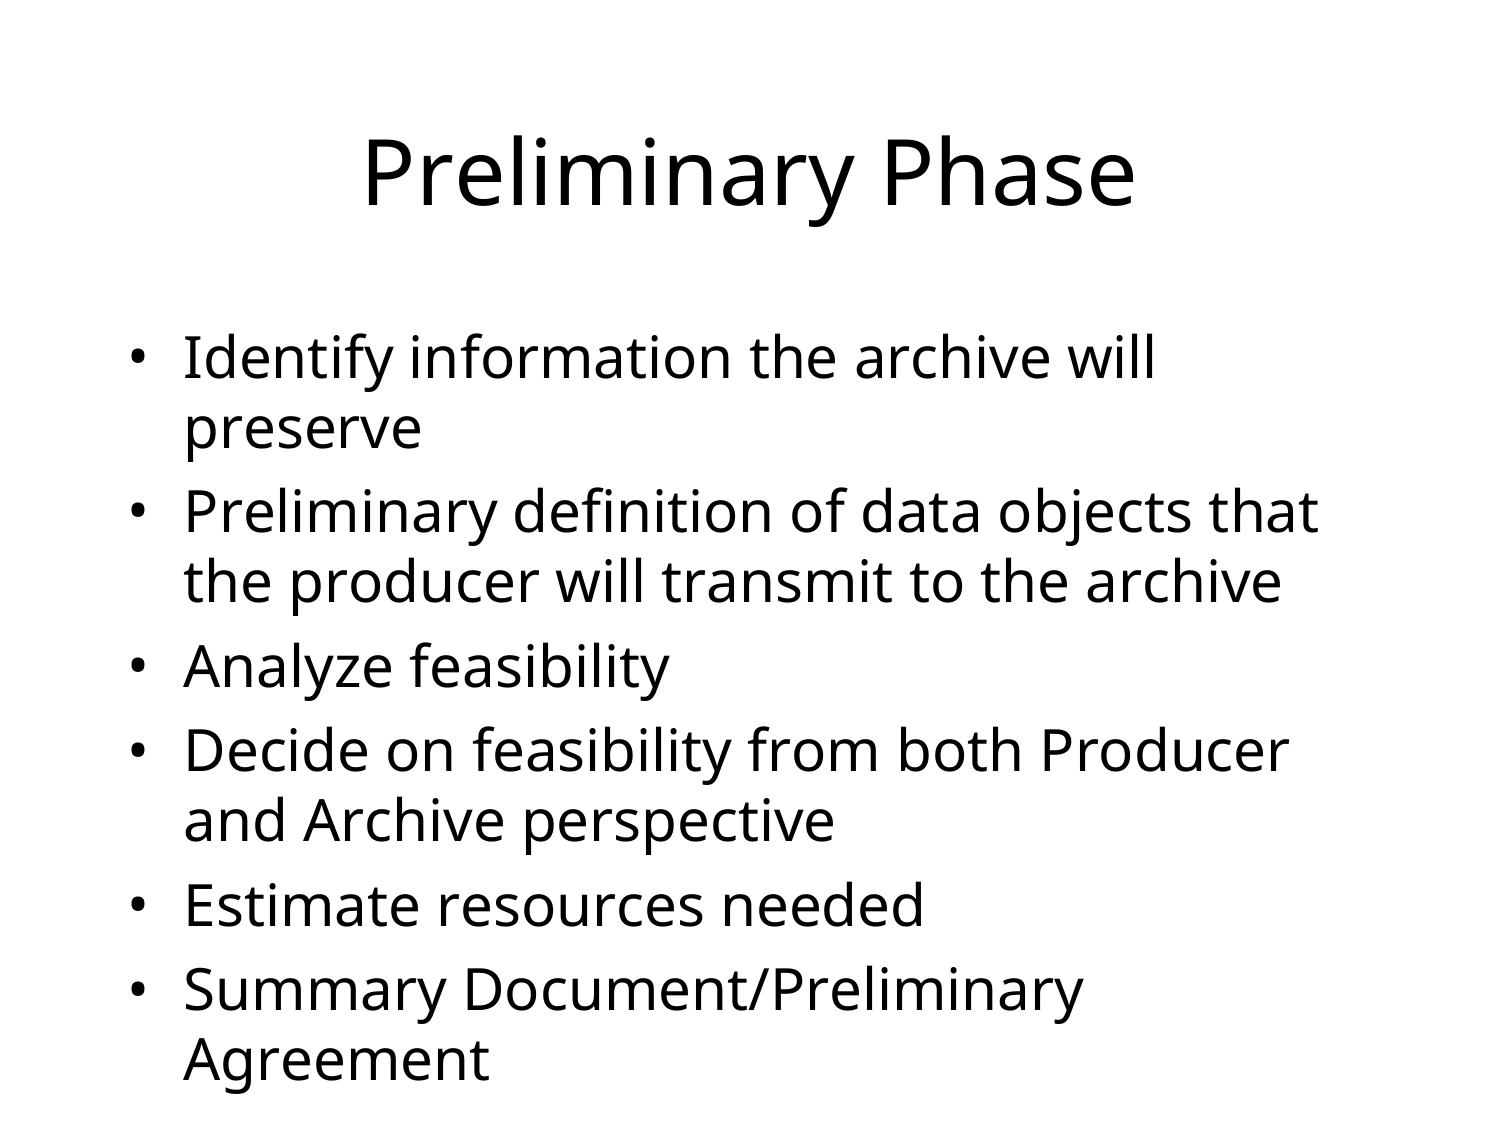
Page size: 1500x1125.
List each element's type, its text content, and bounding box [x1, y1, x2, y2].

title Preliminary Phase [112, 74, 1388, 263]
list Identify information the archive will preserve Preliminary definition of data objects that the producer will transmit to the archive Analyze feasibility Decide on feasibility from both Producer and Archive perspective Estimate resources needed Summary Document/Preliminary Agreement [112, 312, 1388, 1038]
